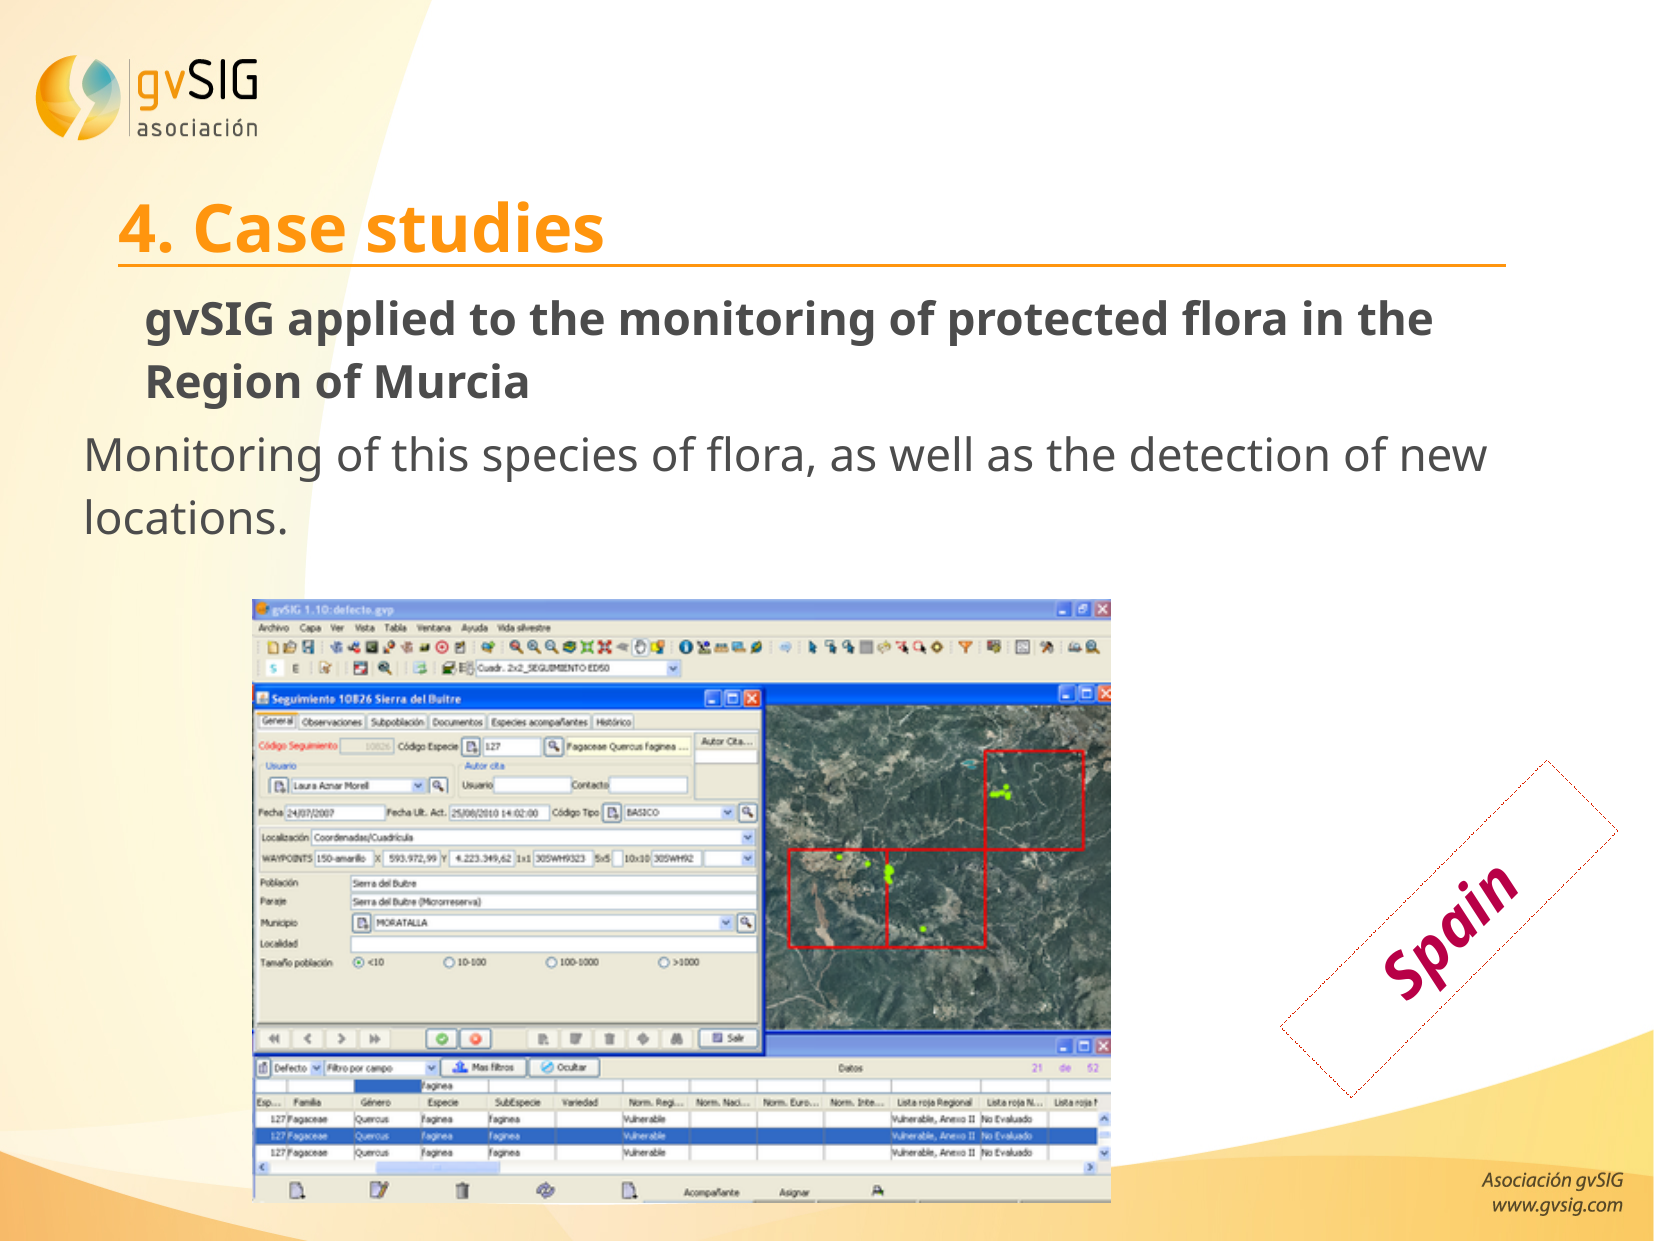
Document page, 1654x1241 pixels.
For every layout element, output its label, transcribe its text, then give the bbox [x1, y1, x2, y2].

title gvSIG applied to the monitoring of protected flora in the Region of Murcia [144, 295, 1596, 404]
picture [0, 0, 1654, 1241]
text_box Spain [1280, 759, 1618, 1098]
title Monitoring of this species of flora, as well as the detection of new locations. [83, 431, 1654, 539]
title 4. Case studies [118, 177, 1607, 276]
